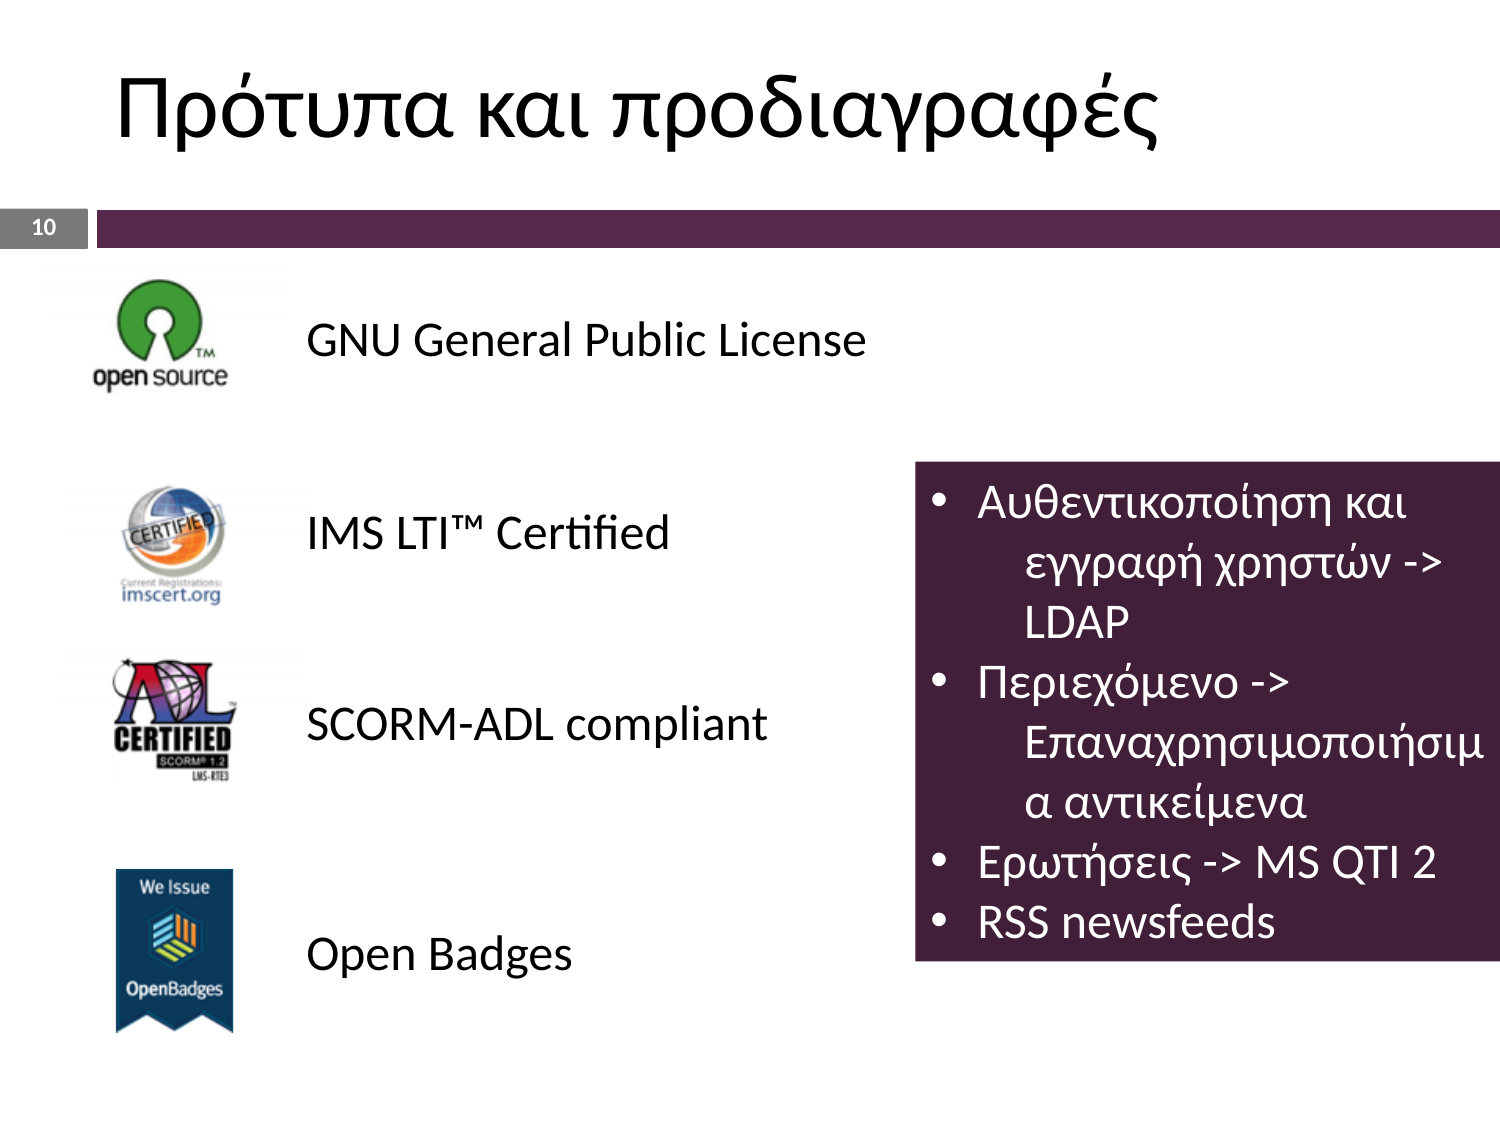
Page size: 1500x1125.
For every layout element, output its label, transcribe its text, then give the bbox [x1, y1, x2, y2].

picture [58, 650, 309, 790]
text_box 10 [0, 208, 88, 249]
text_box SCORM-ADL compliant [291, 682, 784, 758]
title Πρότυπα και προδιαγραφές [100, 19, 1438, 182]
text_box GNU General Public License [291, 299, 883, 374]
picture [41, 267, 292, 407]
picture [63, 479, 314, 619]
text_box IMS LTI™ Certified [291, 492, 686, 567]
text_box Open Badges [291, 913, 588, 988]
text_box Αυθεντικοποίηση και εγγραφή χρηστών -> LDAP Περιεχόμενο -> Επαναχρησιμοποιήσιμα αντικείμενα Ερωτήσεις -> MS QTI 2 RSS newsfeeds [915, 461, 1500, 962]
picture [58, 869, 309, 1033]
